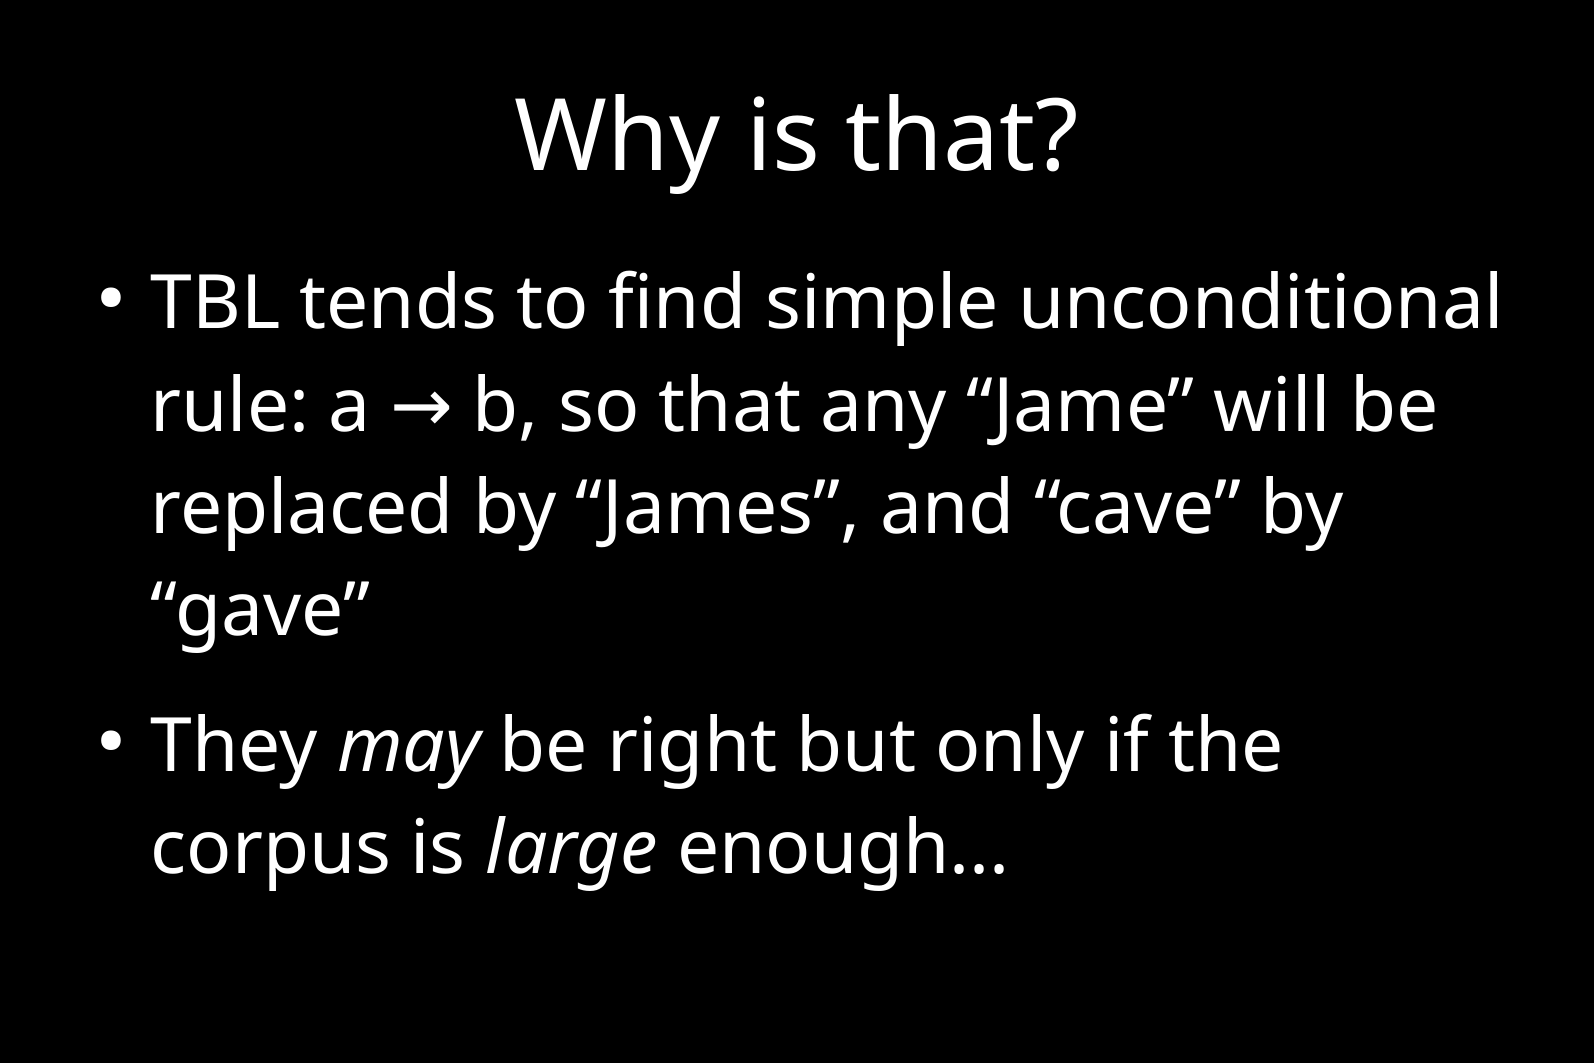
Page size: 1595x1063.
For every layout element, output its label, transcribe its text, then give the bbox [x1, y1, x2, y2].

title Why is that? [79, 49, 1515, 213]
list TBL tends to find simple unconditional rule: a → b, so that any “Jame” will be replaced by “James”, and “cave” by “gave” They may be right but only if the corpus is large enough... [79, 248, 1515, 936]
